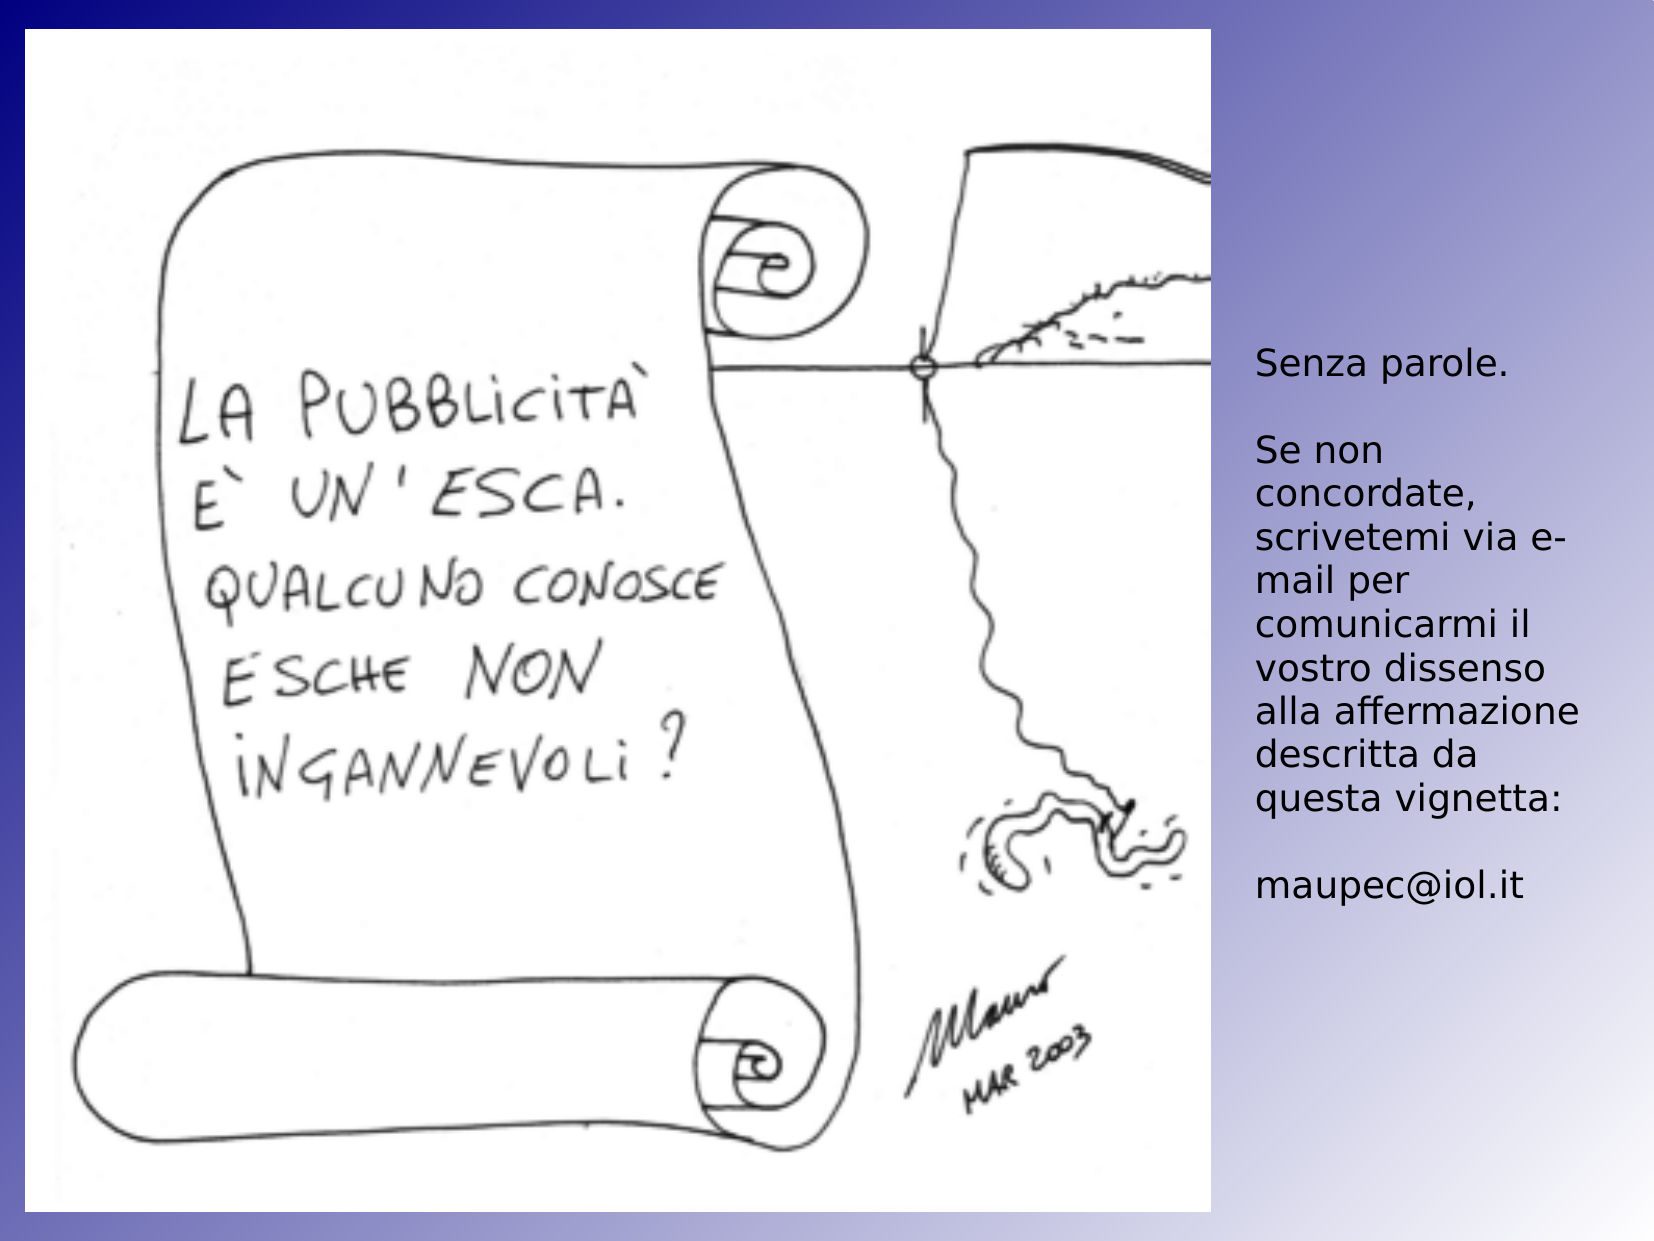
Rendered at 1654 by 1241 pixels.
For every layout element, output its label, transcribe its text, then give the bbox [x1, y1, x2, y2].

text_box Senza parole. Se non concordate, scrivetemi via e-mail per comunicarmi il vostro dissenso alla affermazione descritta da questa vignetta: maupec@iol.it [1240, 29, 1625, 1211]
picture [25, 29, 1211, 1212]
